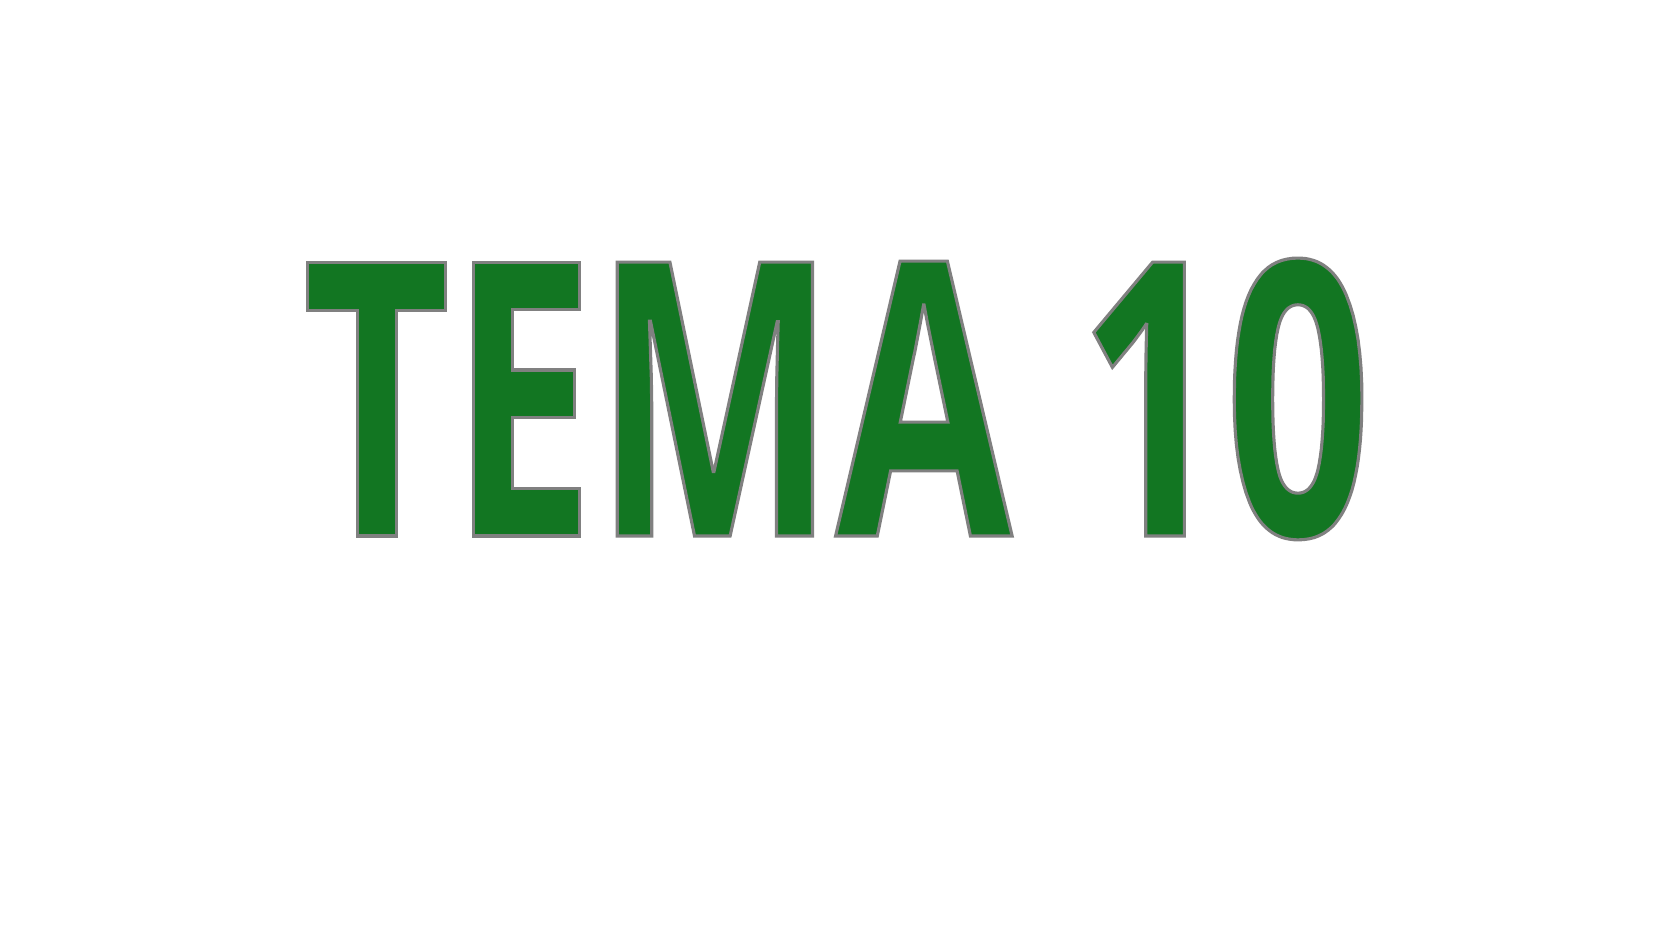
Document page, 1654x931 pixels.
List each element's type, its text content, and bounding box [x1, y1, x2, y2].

text_box TEMA 10 [617, 262, 813, 537]
text_box TEMA 10 [835, 261, 1013, 537]
text_box TEMA 10 [1234, 258, 1362, 540]
text_box TEMA 10 [473, 262, 580, 537]
text_box TEMA 10 [307, 262, 446, 537]
text_box TEMA 10 [1093, 262, 1185, 537]
